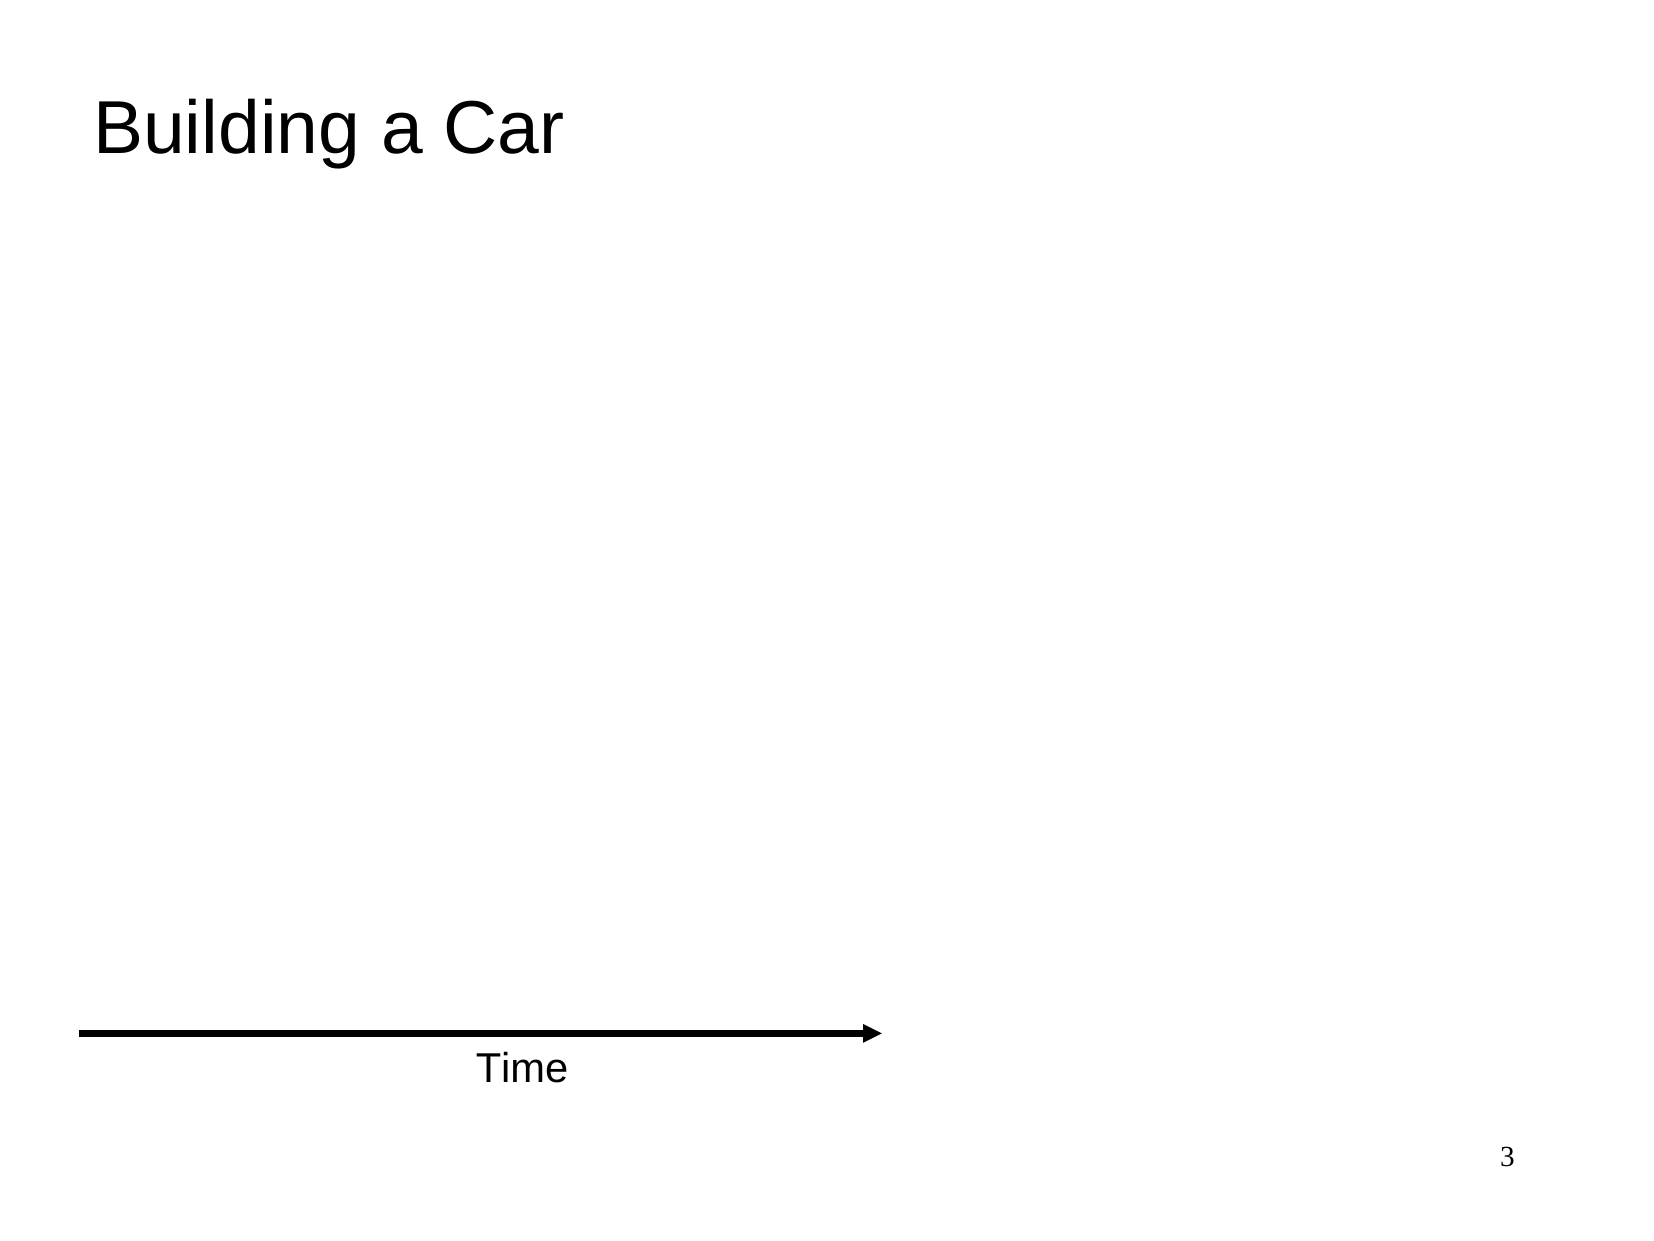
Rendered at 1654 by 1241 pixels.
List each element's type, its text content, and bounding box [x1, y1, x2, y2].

text_box Building a Car [78, 71, 580, 177]
text_box Time [461, 1037, 584, 1099]
text_box <number> [1184, 1129, 1530, 1213]
